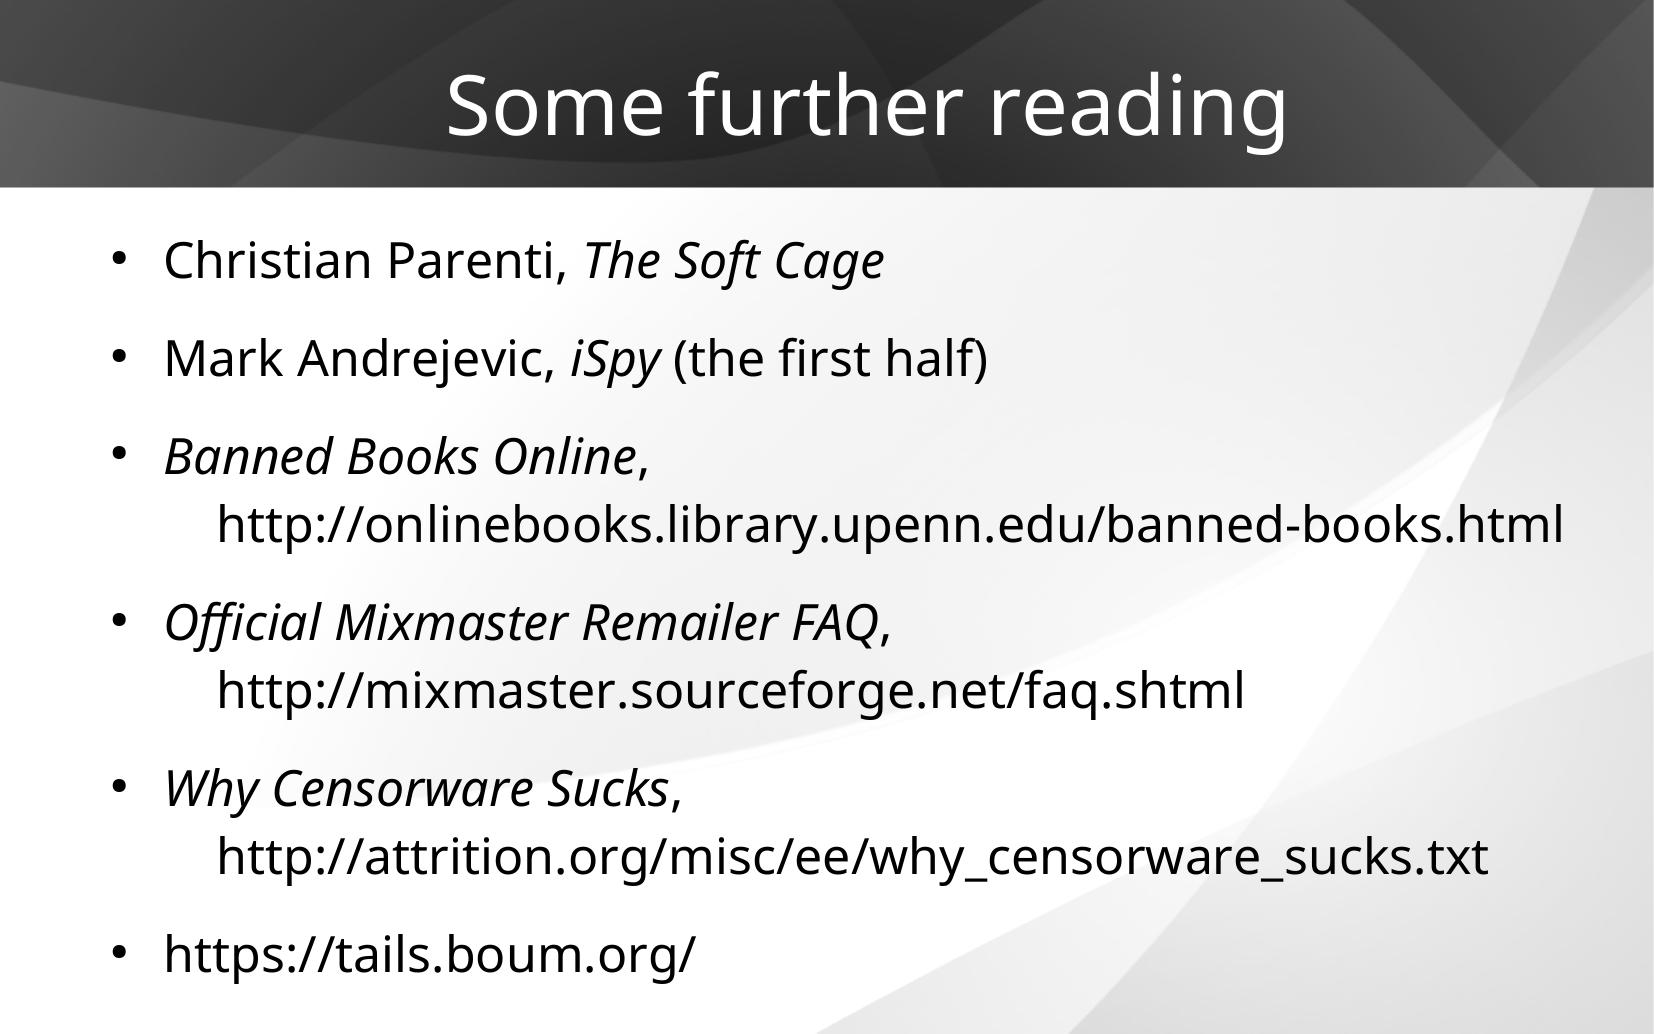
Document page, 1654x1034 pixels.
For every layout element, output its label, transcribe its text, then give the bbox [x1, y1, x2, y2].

list Christian Parenti, The Soft Cage Mark Andrejevic, iSpy (the first half) Banned Books Online, http://onlinebooks.library.upenn.edu/banned-books.html Official Mixmaster Remailer FAQ, http://mixmaster.sourceforge.net/faq.shtml Why Censorware Sucks, http://attrition.org/misc/ee/why_censorware_sucks.txt https://tails.boum.org/ [75, 225, 1613, 1013]
picture [0, 0, 1654, 1034]
title Some further reading [124, 0, 1613, 208]
